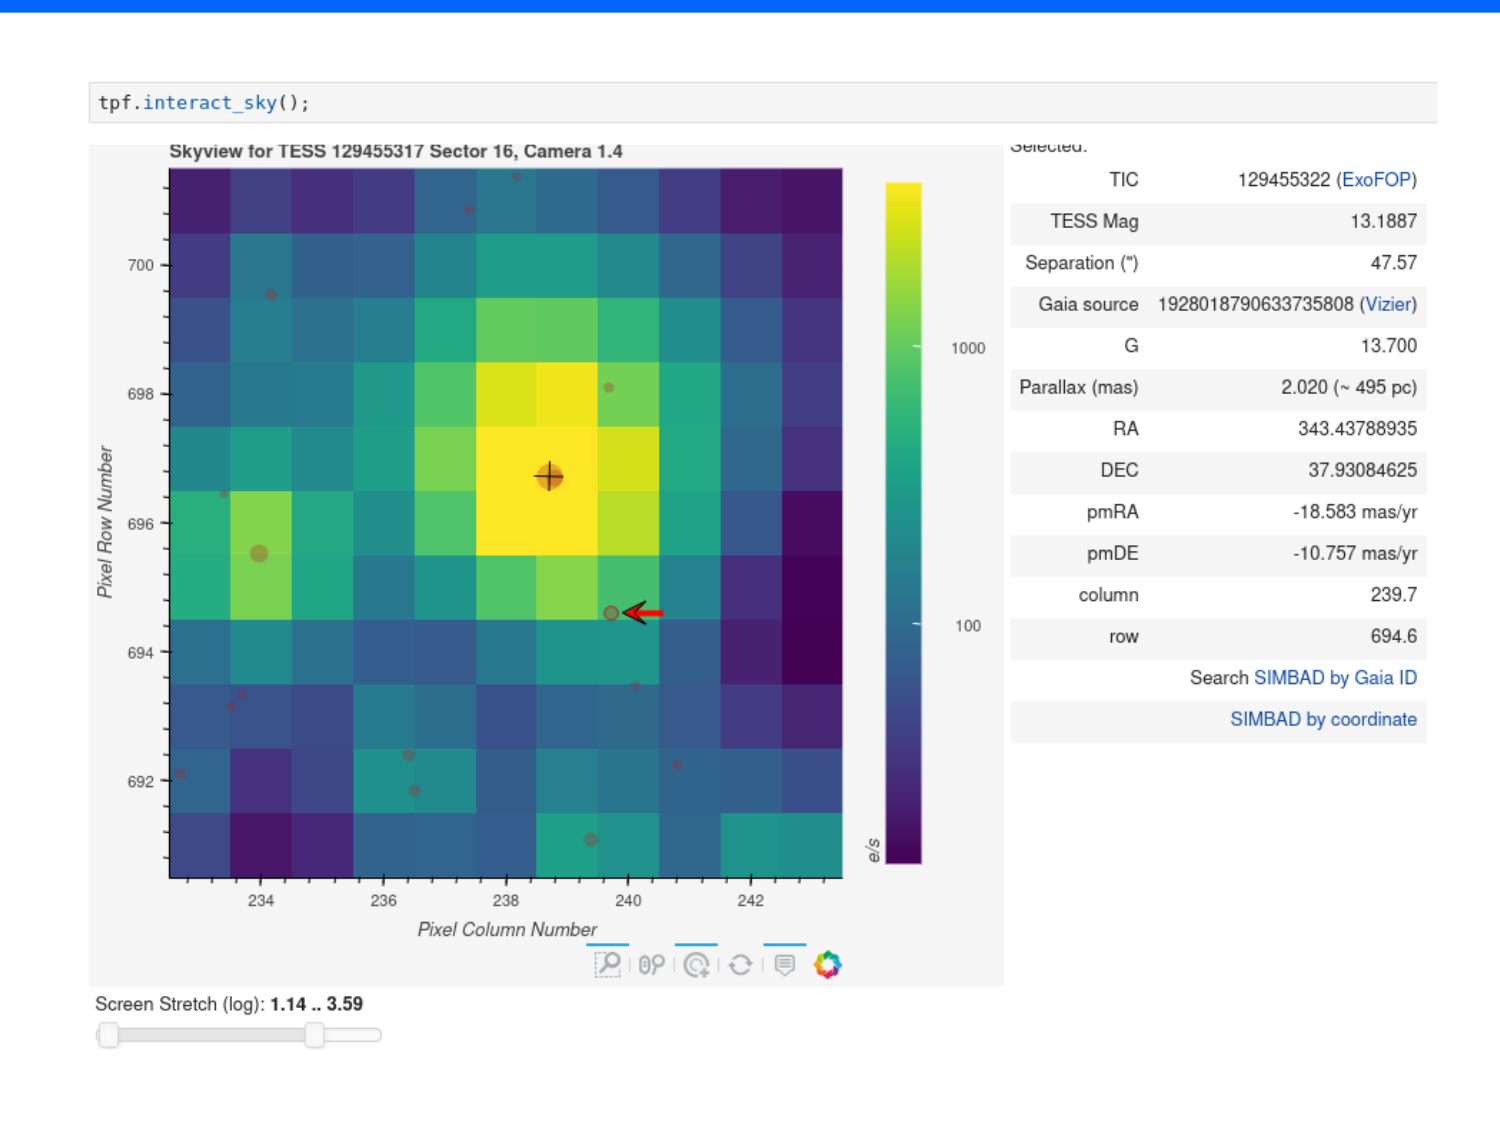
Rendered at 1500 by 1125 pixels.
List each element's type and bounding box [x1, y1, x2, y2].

picture [79, 72, 1437, 1058]
